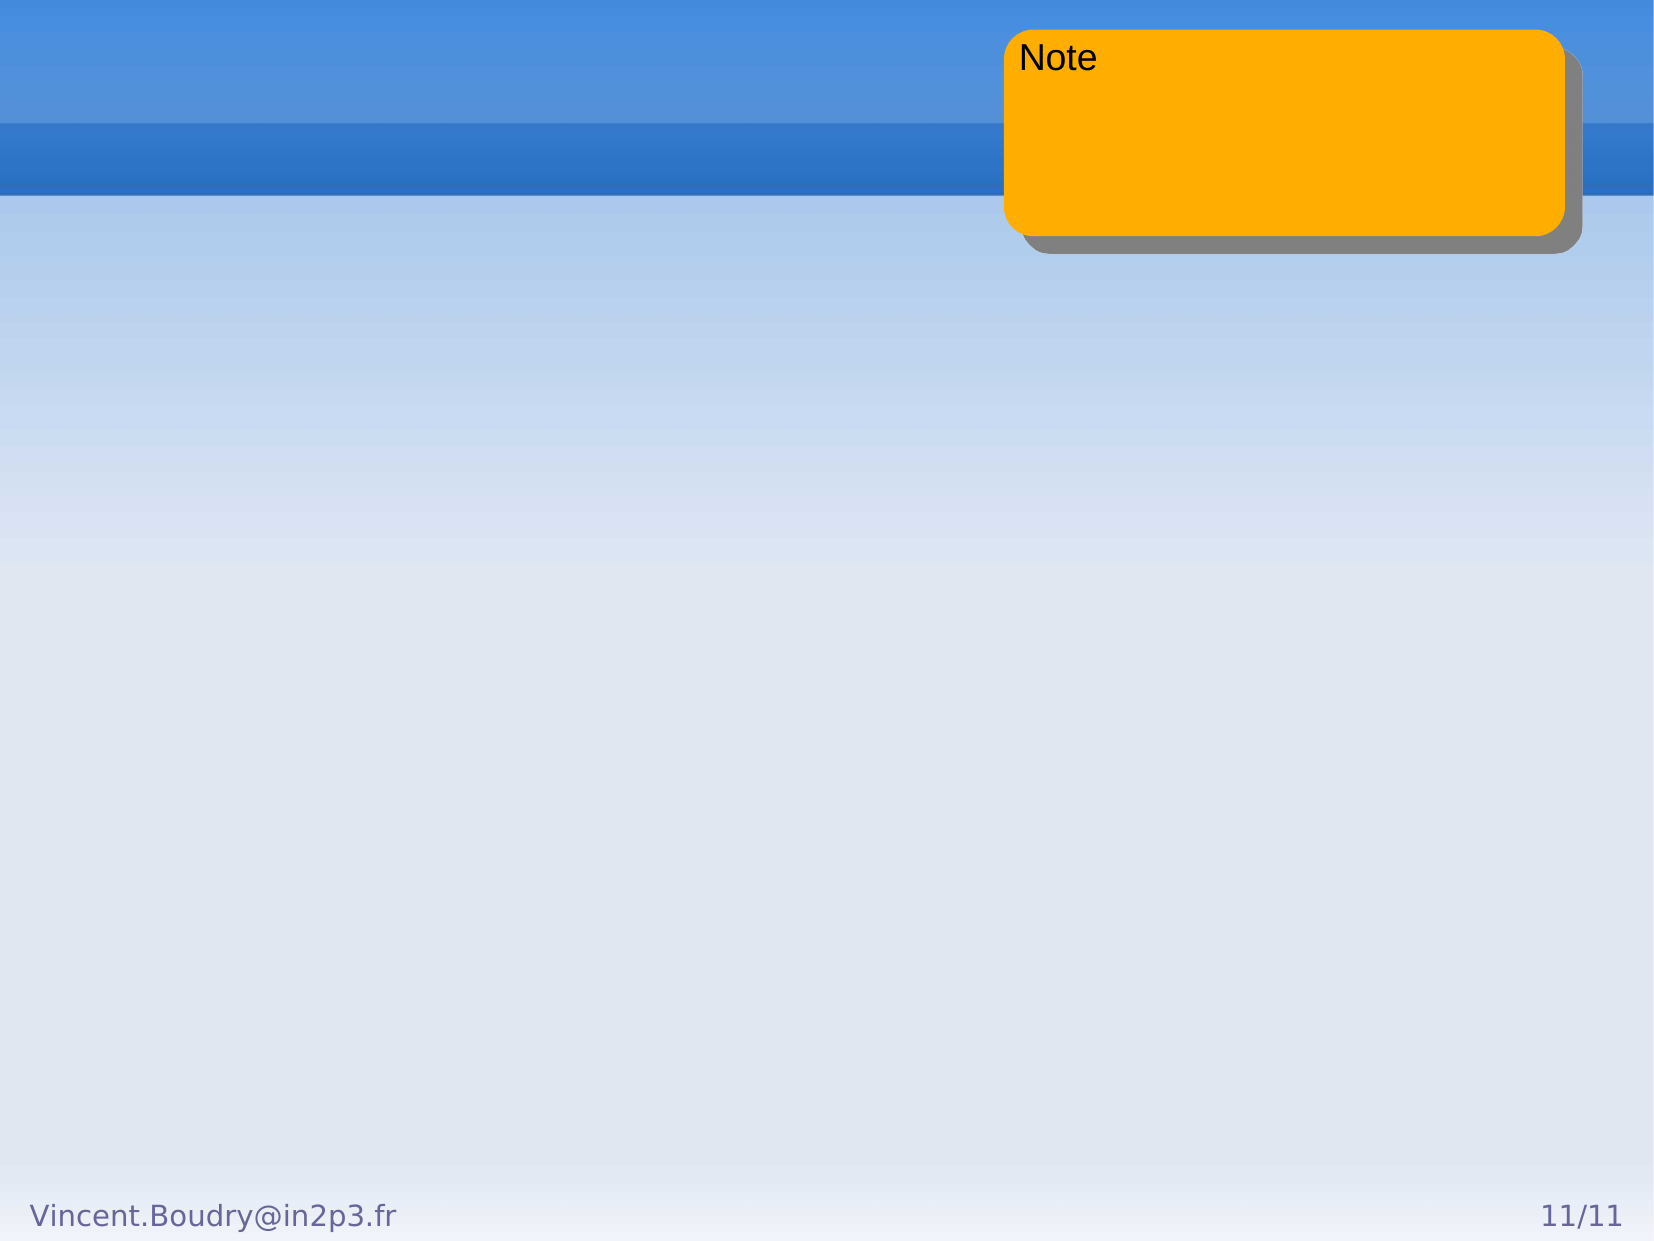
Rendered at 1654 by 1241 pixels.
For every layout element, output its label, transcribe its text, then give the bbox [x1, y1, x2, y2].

picture [0, 0, 1654, 1241]
text_box Note [1003, 29, 1565, 237]
